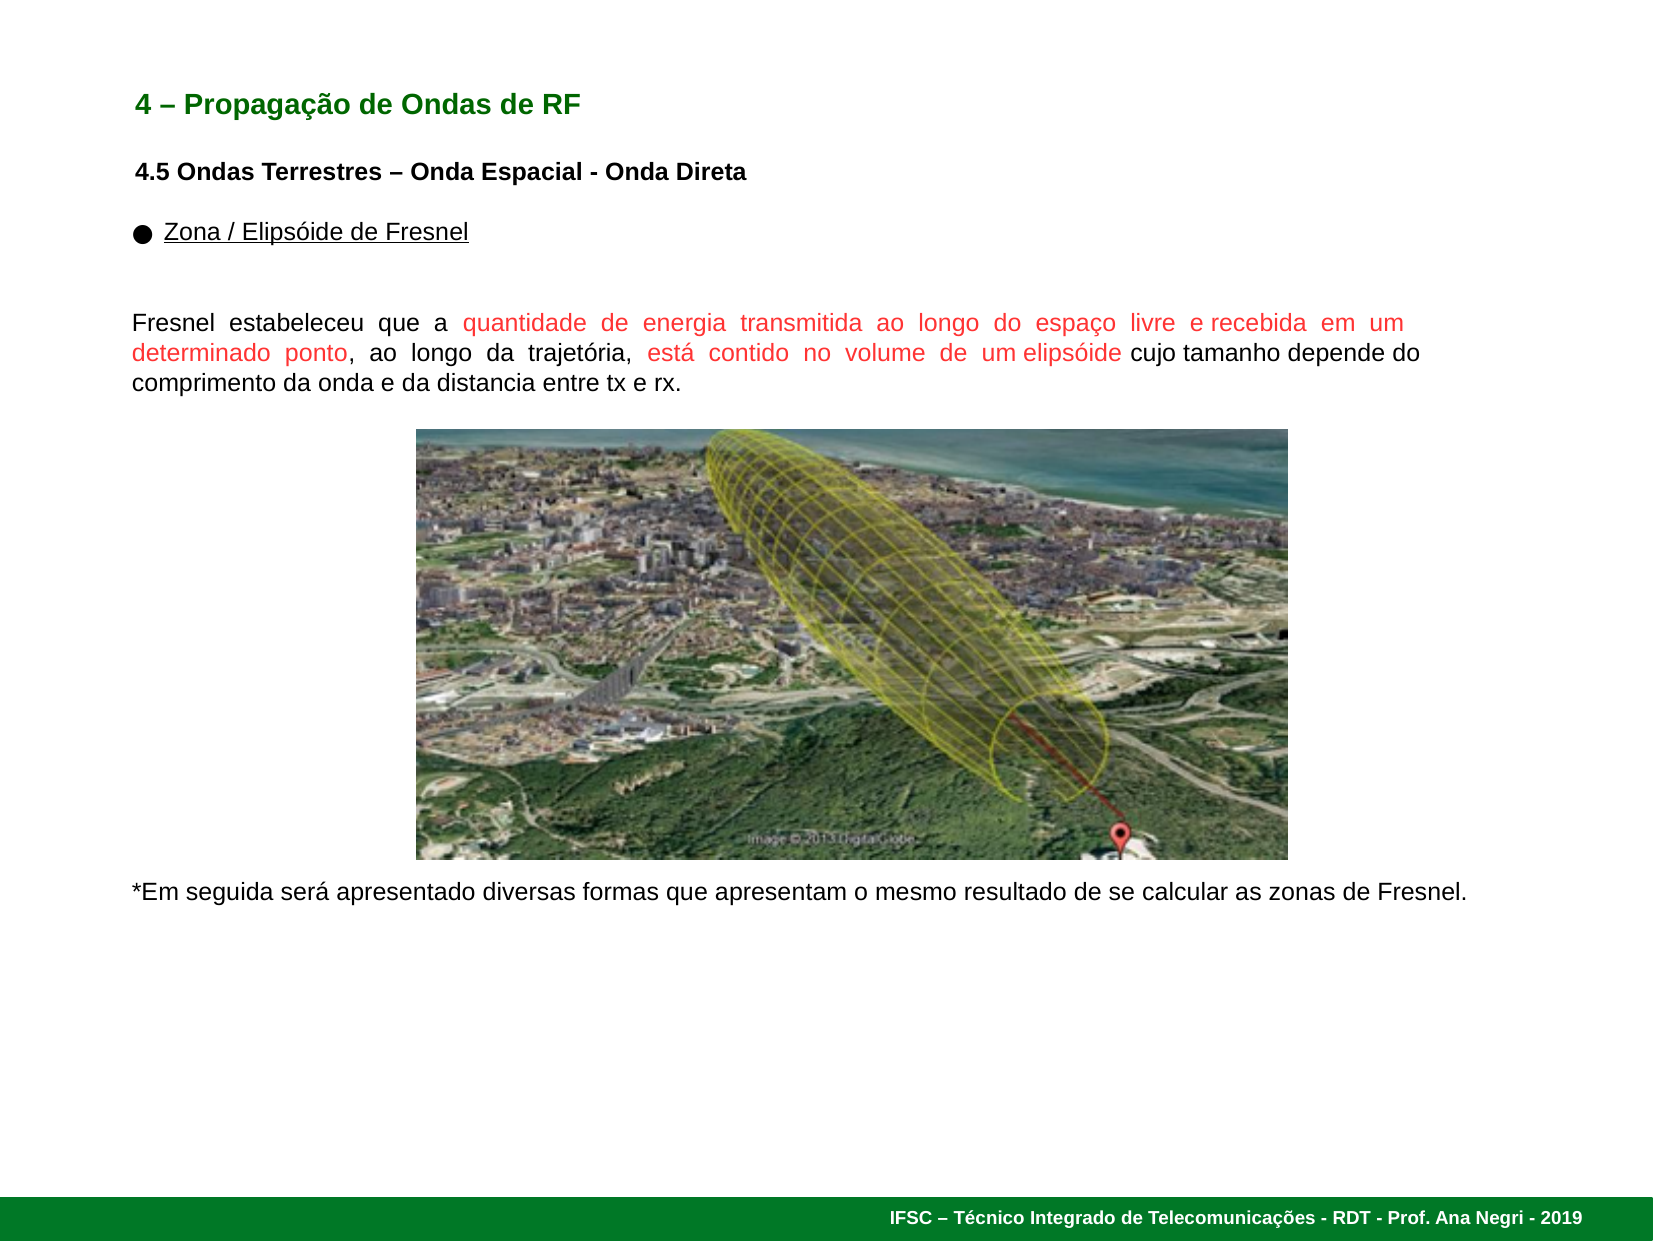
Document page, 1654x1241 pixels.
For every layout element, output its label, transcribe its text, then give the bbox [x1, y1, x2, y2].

picture [416, 429, 1288, 860]
text_box 4 – Propagação de Ondas de RF 4.5 Ondas Terrestres – Onda Espacial - Onda Direta Zona / Elipsóide de Fresnel [117, 78, 1580, 872]
text_box [0, 1197, 1653, 1241]
text_box Fresnel estabeleceu que a quantidade de energia transmitida ao longo do espaço livre e recebida em um determinado ponto, ao longo da trajetória, está contido no volume de um elipsóide cujo tamanho depende do comprimento da onda e da distancia entre tx e rx. *Em seguida será apresentado diversas formas que apresentam o mesmo resultado de se calcular as zonas de Fresnel. [117, 299, 1563, 679]
text_box IFSC – Técnico Integrado de Telecomunicações - RDT - Prof. Ana Negri - 2019 [875, 1197, 1653, 1236]
